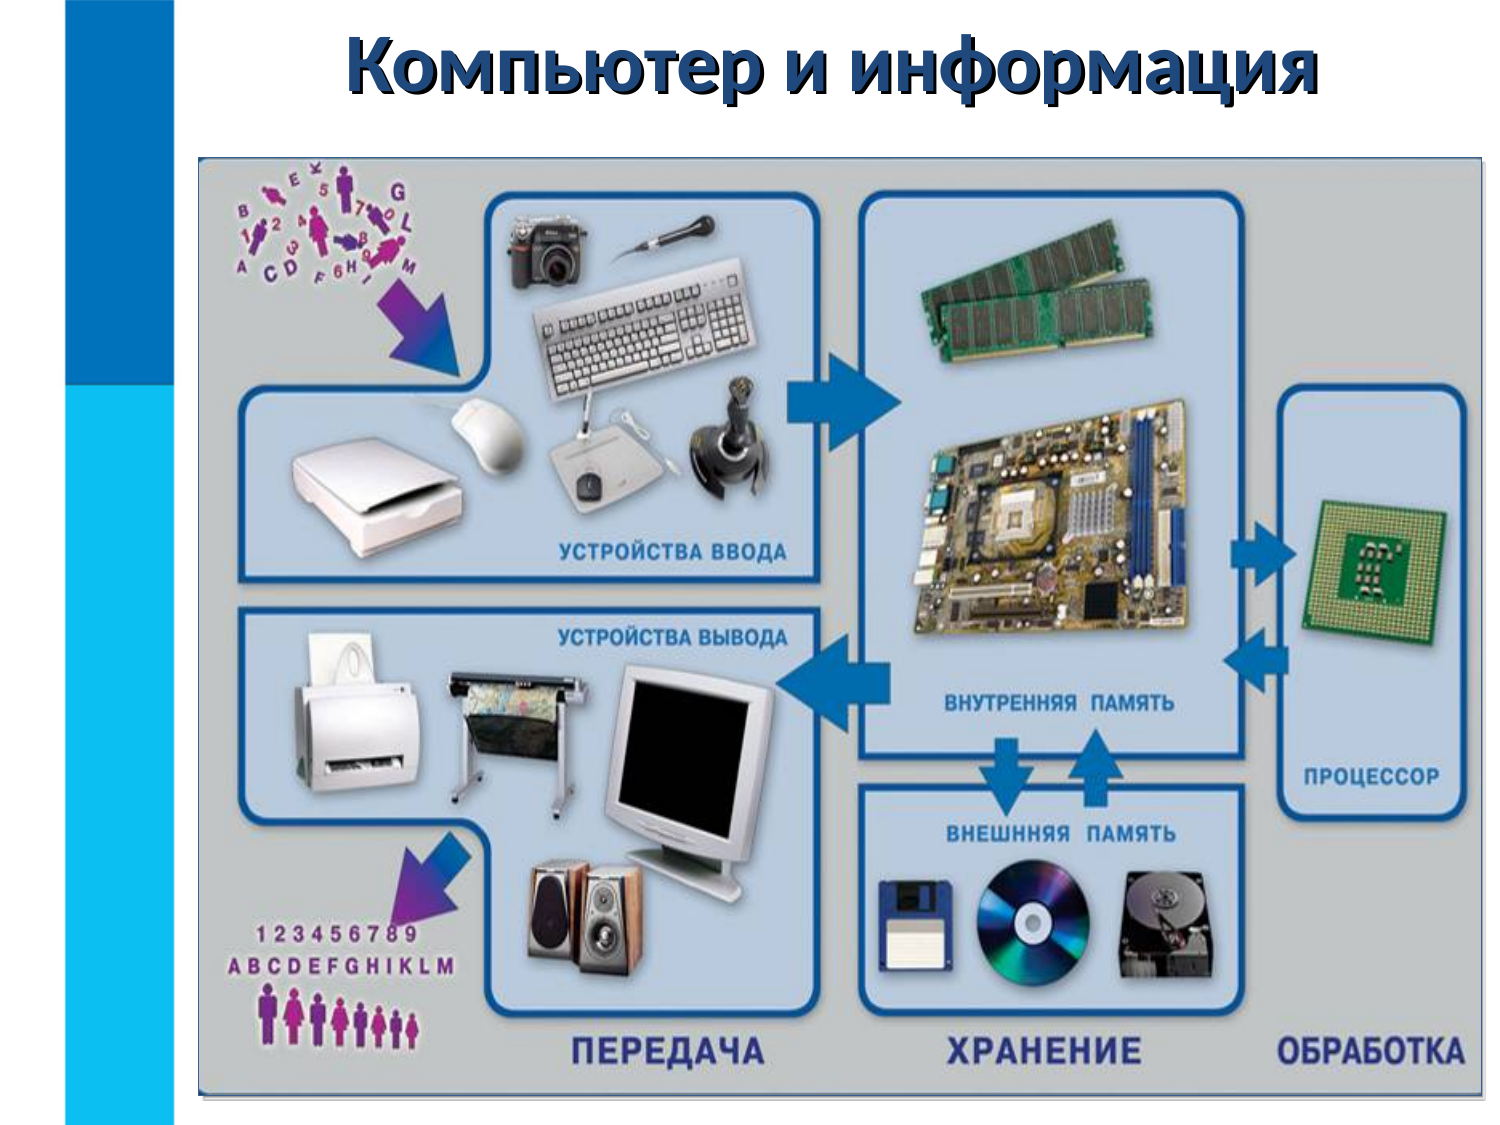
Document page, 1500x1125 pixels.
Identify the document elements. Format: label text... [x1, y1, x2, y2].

text_box Компьютер и информация [106, 0, 1500, 188]
picture [0, 0, 1500, 1125]
picture [199, 158, 1481, 1095]
picture [203, 188, 1483, 1098]
